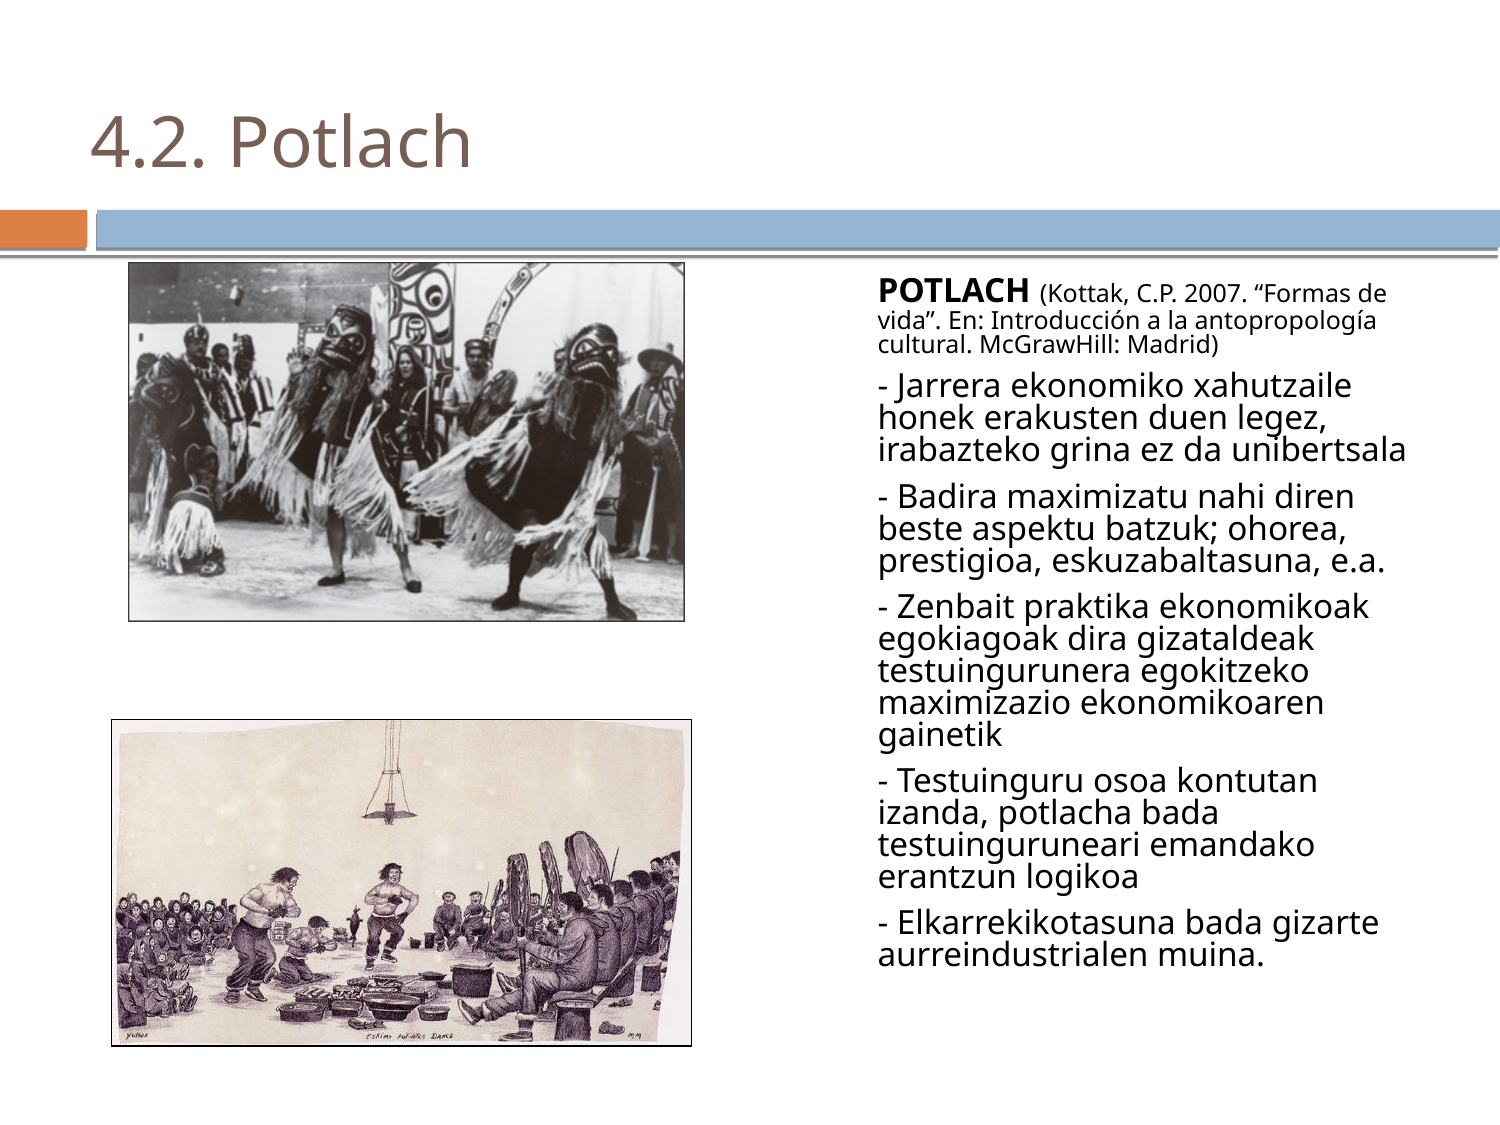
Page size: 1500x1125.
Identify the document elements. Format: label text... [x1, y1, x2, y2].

picture [128, 262, 685, 622]
title 4.2. Potlach [75, 45, 1425, 233]
picture [112, 720, 691, 1045]
list POTLACH (Kottak, C.P. 2007. “Formas de vida”. En: Introducción a la antopropología cultural. McGrawHill: Madrid) - Jarrera ekonomiko xahutzaile honek erakusten duen legez, irabazteko grina ez da unibertsala - Badira maximizatu nahi diren beste aspektu batzuk; ohorea, prestigioa, eskuzabaltasuna, e.a. - Zenbait praktika ekonomikoak egokiagoak dira gizataldeak testuingurunera egokitzeko maximizazio ekonomikoaren gainetik - Testuinguru osoa kontutan izanda, potlacha bada testuinguruneari emandako erantzun logikoa - Elkarrekikotasuna bada gizarte aurreindustrialen muina. [762, 262, 1425, 1006]
